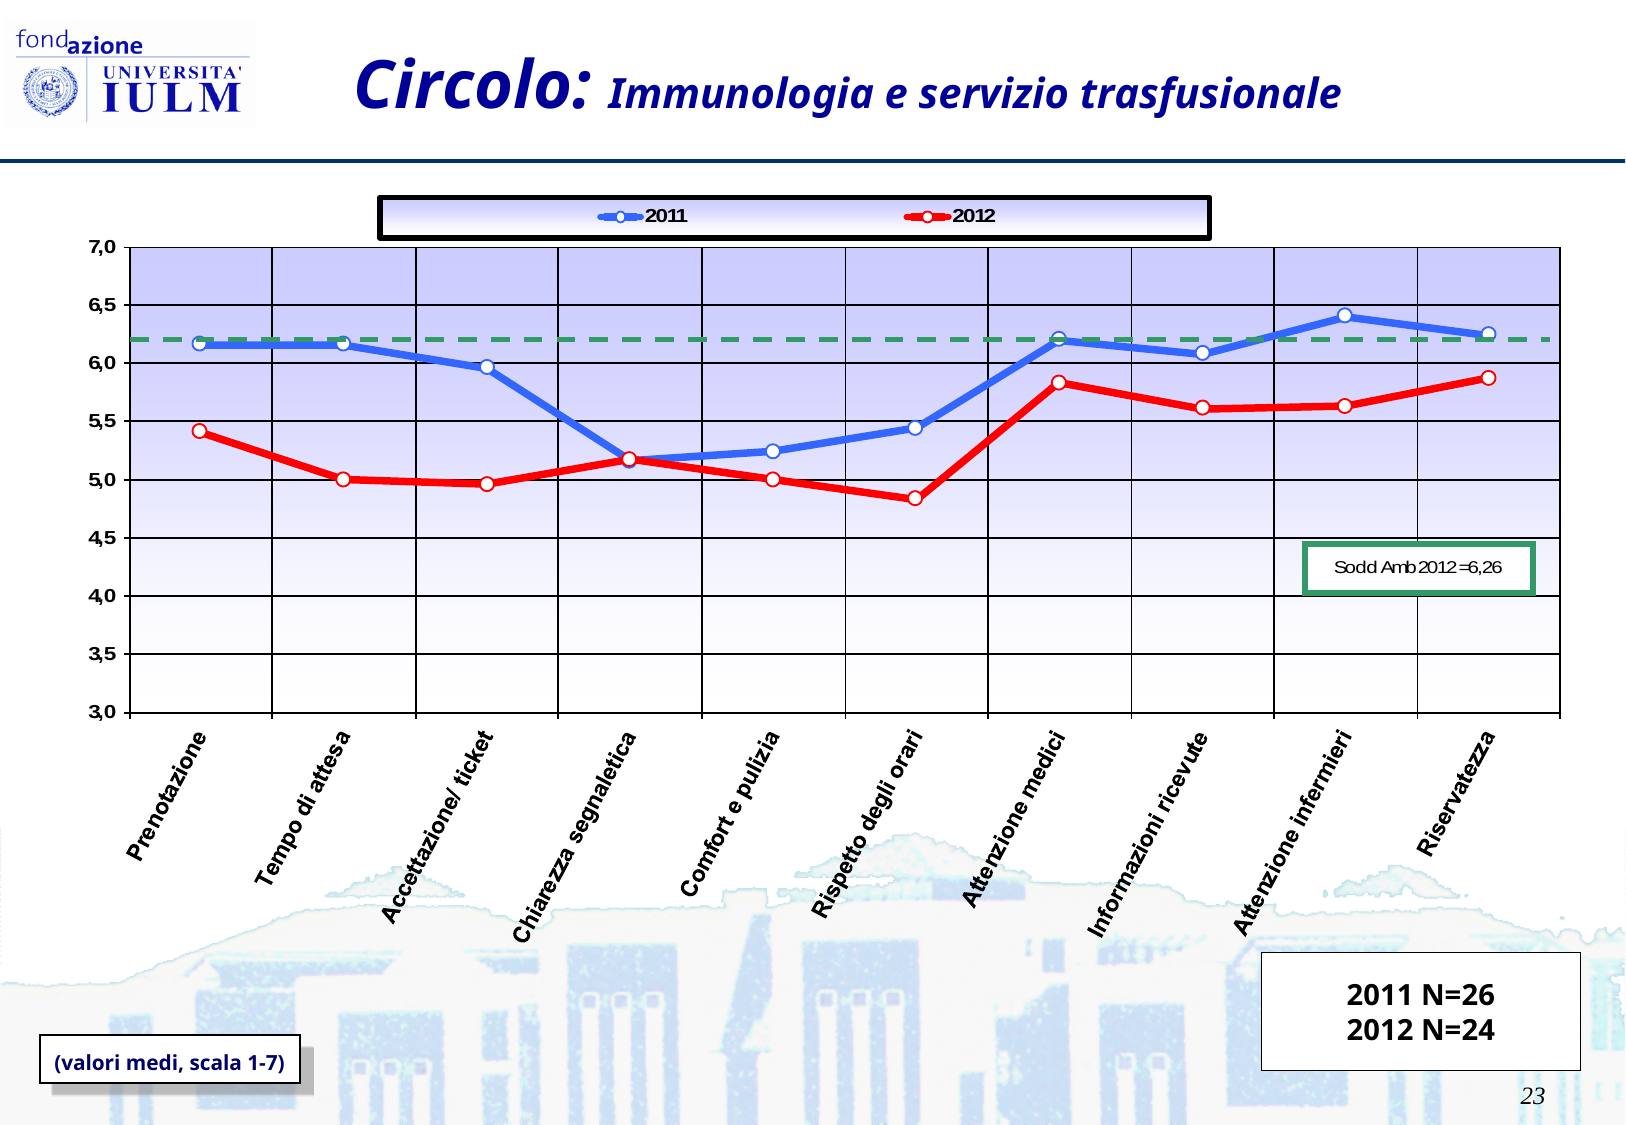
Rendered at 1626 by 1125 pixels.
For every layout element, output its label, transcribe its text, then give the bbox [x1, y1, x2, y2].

text_box 2011 N=26 2012 N=24 [1261, 952, 1581, 1071]
picture [5, 19, 256, 127]
text_box (valori medi, scala 1-7) [39, 1034, 300, 1083]
picture [46, 184, 1564, 1125]
text_box Circolo: Immunologia e servizio trasfusionale [304, 18, 1392, 144]
